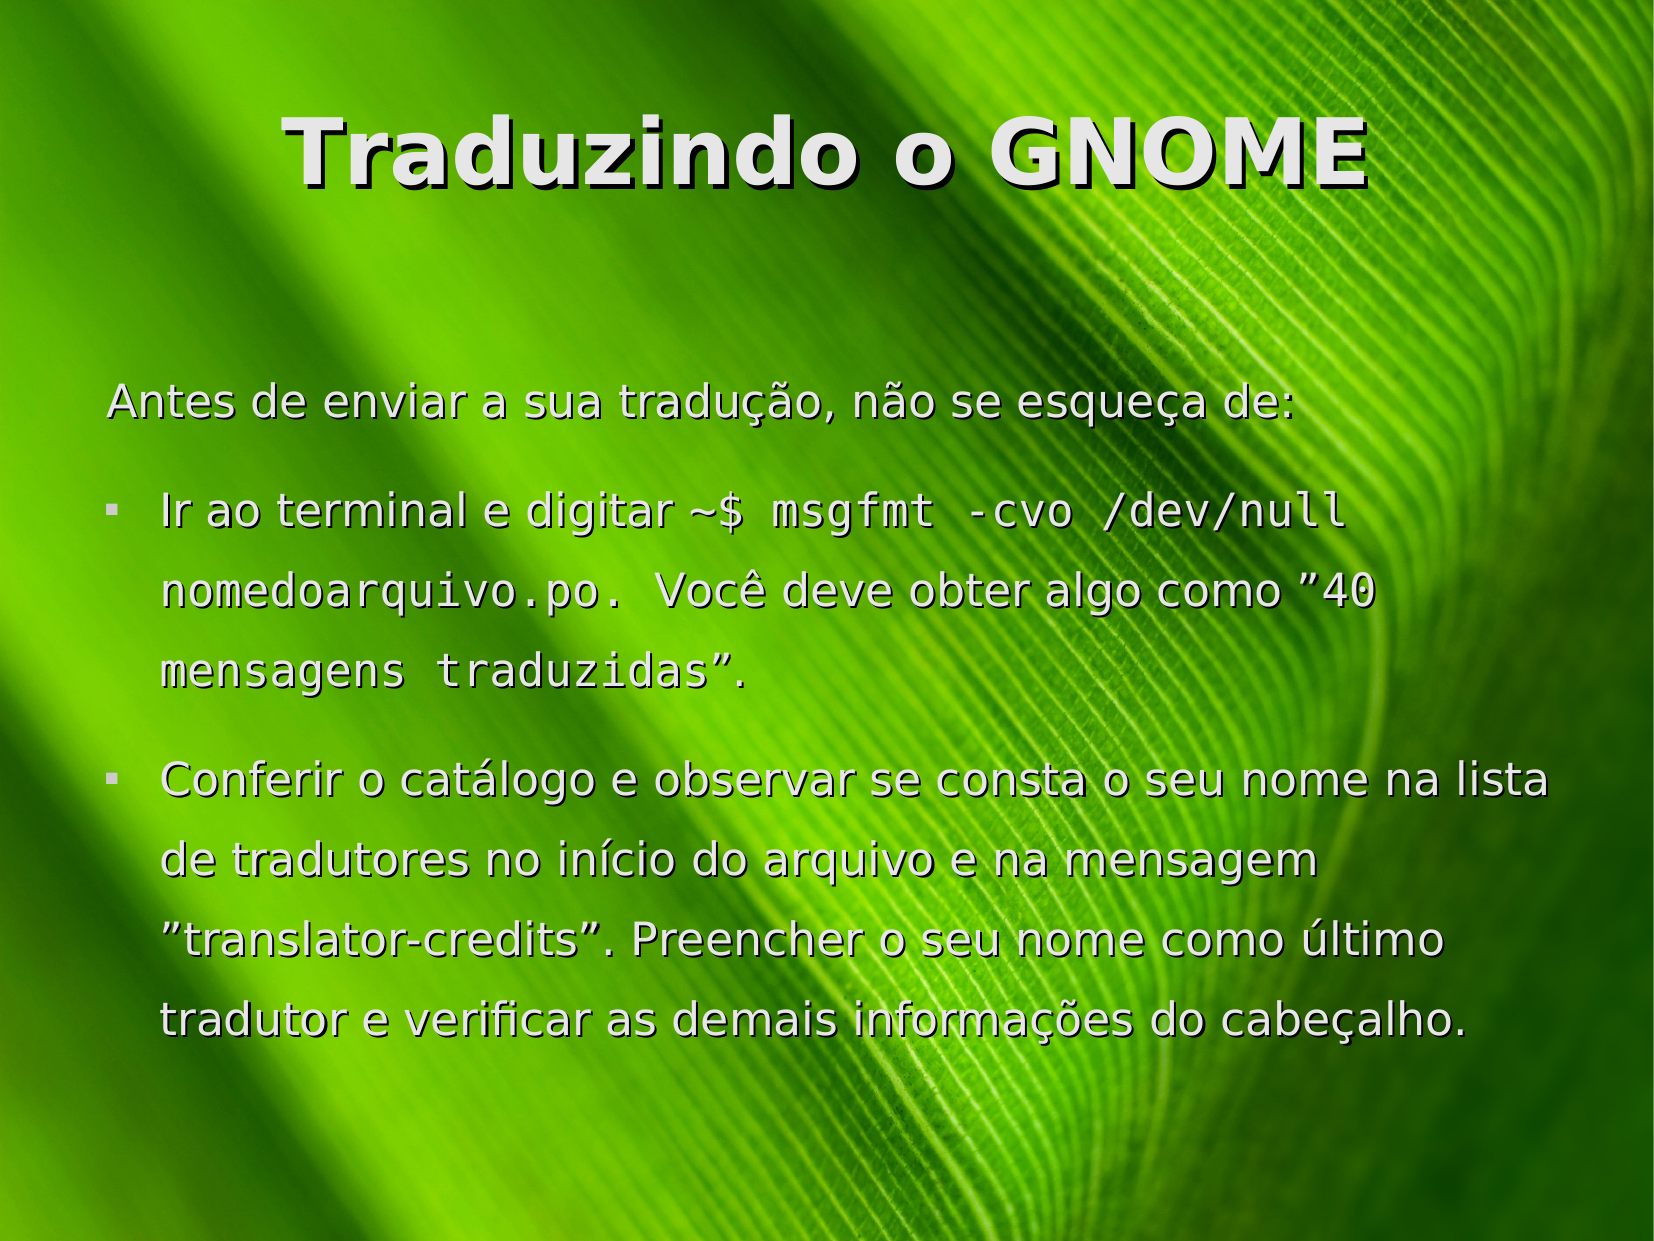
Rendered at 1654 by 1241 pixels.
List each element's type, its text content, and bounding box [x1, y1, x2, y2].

title Traduzindo o GNOME [82, 49, 1571, 257]
picture [0, 0, 1654, 1241]
list Antes de enviar a sua tradução, não se esqueça de: Ir ao terminal e digitar ~$ msgfmt -cvo /dev/null nomedoarquivo.po. Você deve obter algo como ”40 mensagens traduzidas”. Conferir o catálogo e observar se consta o seu nome na lista de tradutores no início do arquivo e na mensagem ”translator-credits”. Preencher o seu nome como último tradutor e verificar as demais informações do cabeçalho. [88, 347, 1577, 1117]
